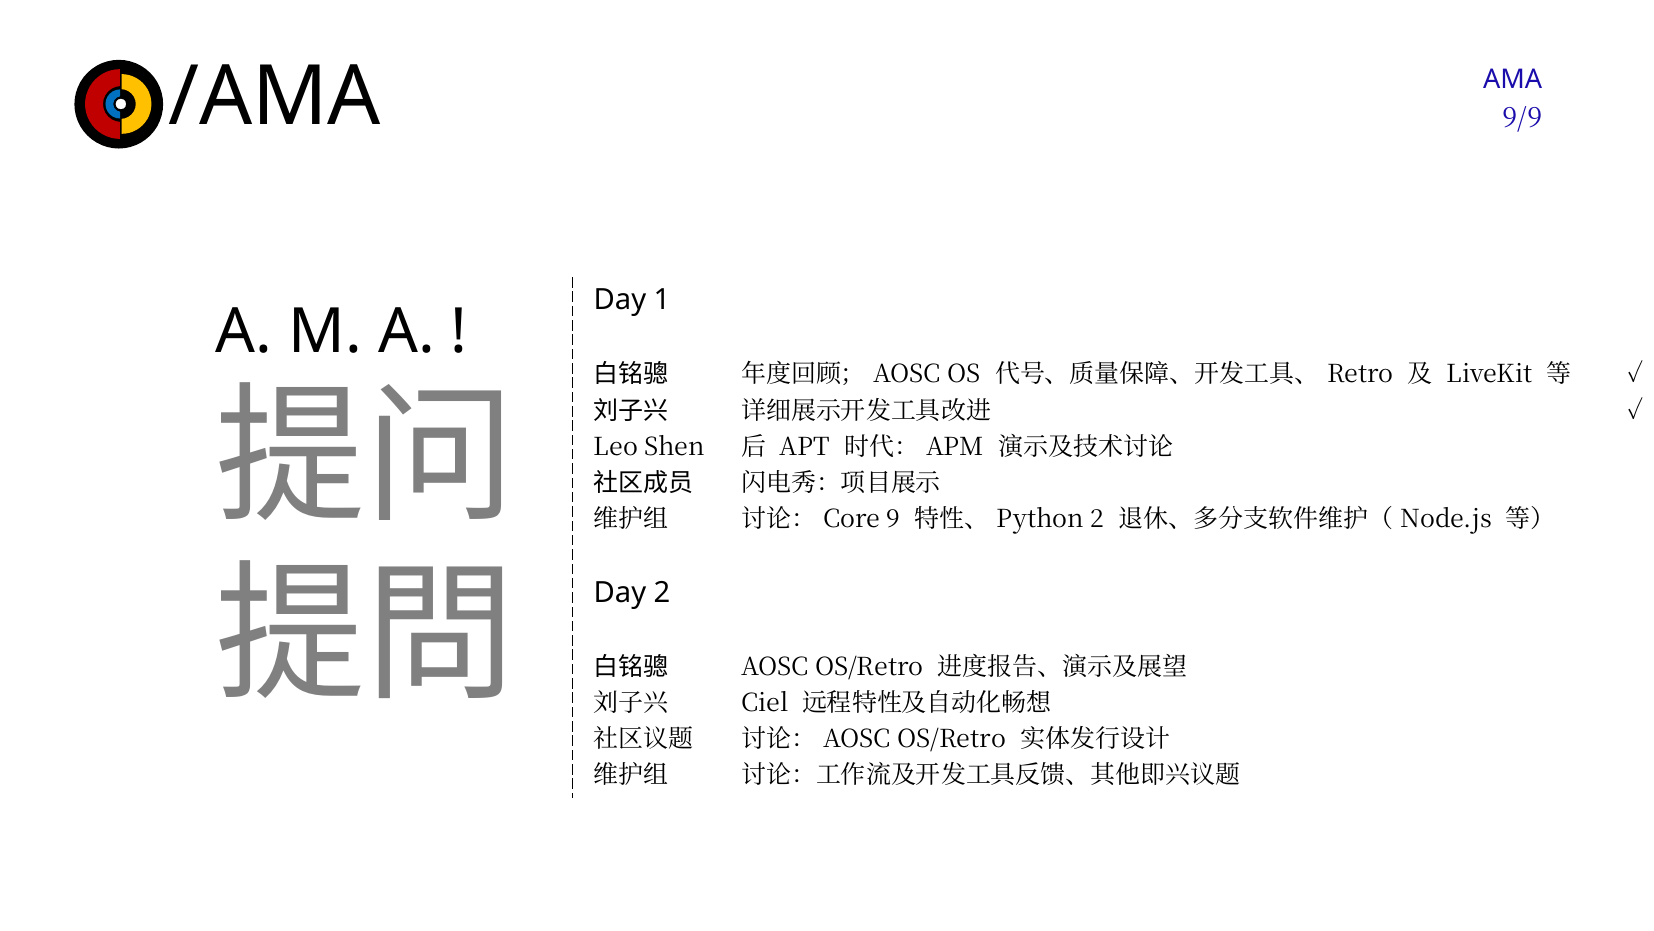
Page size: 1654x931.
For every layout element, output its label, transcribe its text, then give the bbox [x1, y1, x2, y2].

picture [71, 57, 153, 151]
text_box AMA <编号>/9 [1468, 52, 1575, 223]
text_box A. M. A. ! 提问 提問 [200, 289, 531, 732]
text_box /AMA [153, 28, 697, 163]
text_box Day 1 白铭骢 年度回顾；AOSC OS 代号、质量保障、开发工具、Retro 及 LiveKit 等 ✓ 刘子兴 详细展示开发工具改进 ✓ Leo Shen 后 APT 时代：APM 演示及技术讨论 社区成员 闪电秀：项目展示 维护组 讨论：Core 9 特性、Python 2 退休、多分支软件维护（Node.js 等） Day 2 白铭骢 AOSC OS/Retro 进度报告、演示及展望 刘子兴 Ciel 远程特性及自动化畅想 社区议题 讨论：AOSC OS/Retro 实体发行设计 维护组 讨论：工作流及开发工具反馈、其他即兴议题 [578, 270, 1654, 803]
